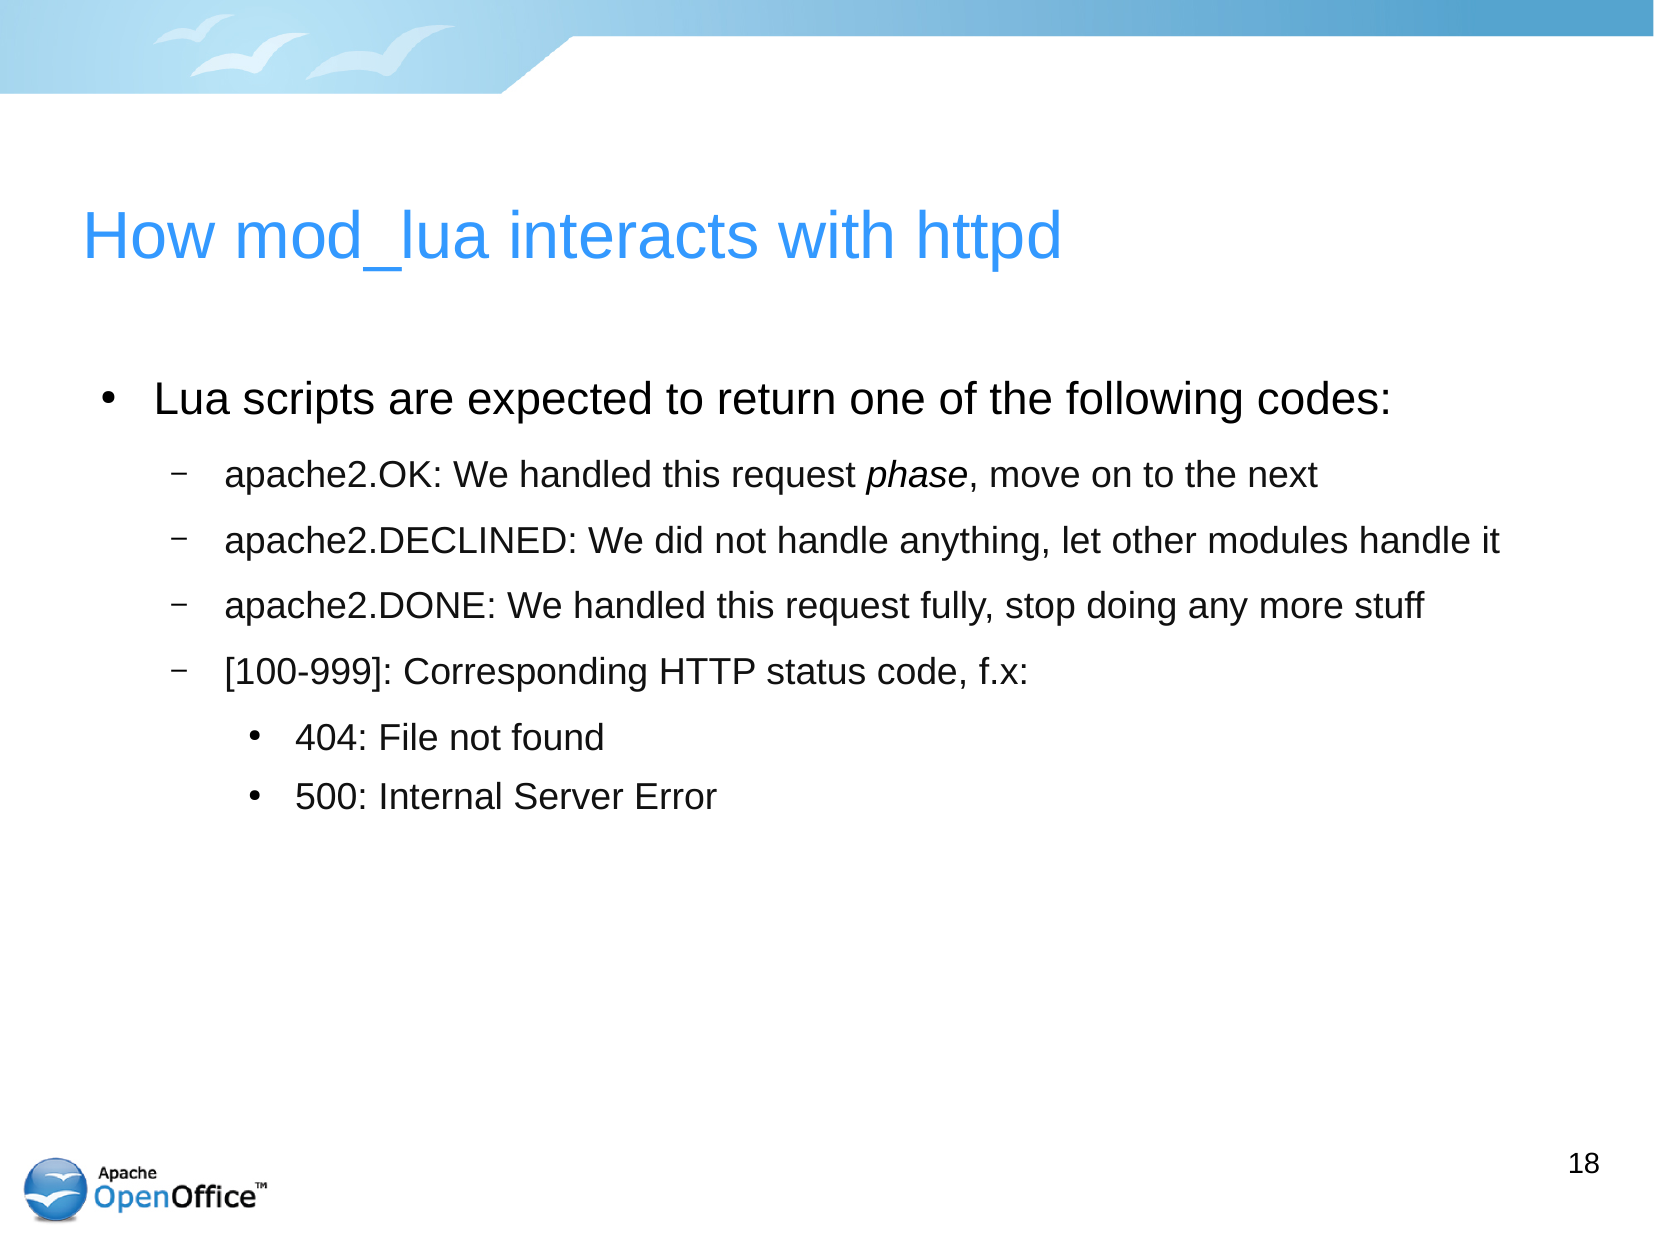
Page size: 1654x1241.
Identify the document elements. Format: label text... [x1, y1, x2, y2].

picture [0, 0, 1654, 1241]
title How mod_lua interacts with httpd [82, 132, 1571, 340]
list Lua scripts are expected to return one of the following codes: apache2.OK: We handled this request phase, move on to the next apache2.DECLINED: We did not handle anything, let other modules handle it apache2.DONE: We handled this request fully, stop doing any more stuff [100-999]: Corresponding HTTP status code, f.x: 404: File not found 500: Internal Server Error [82, 372, 1571, 1093]
